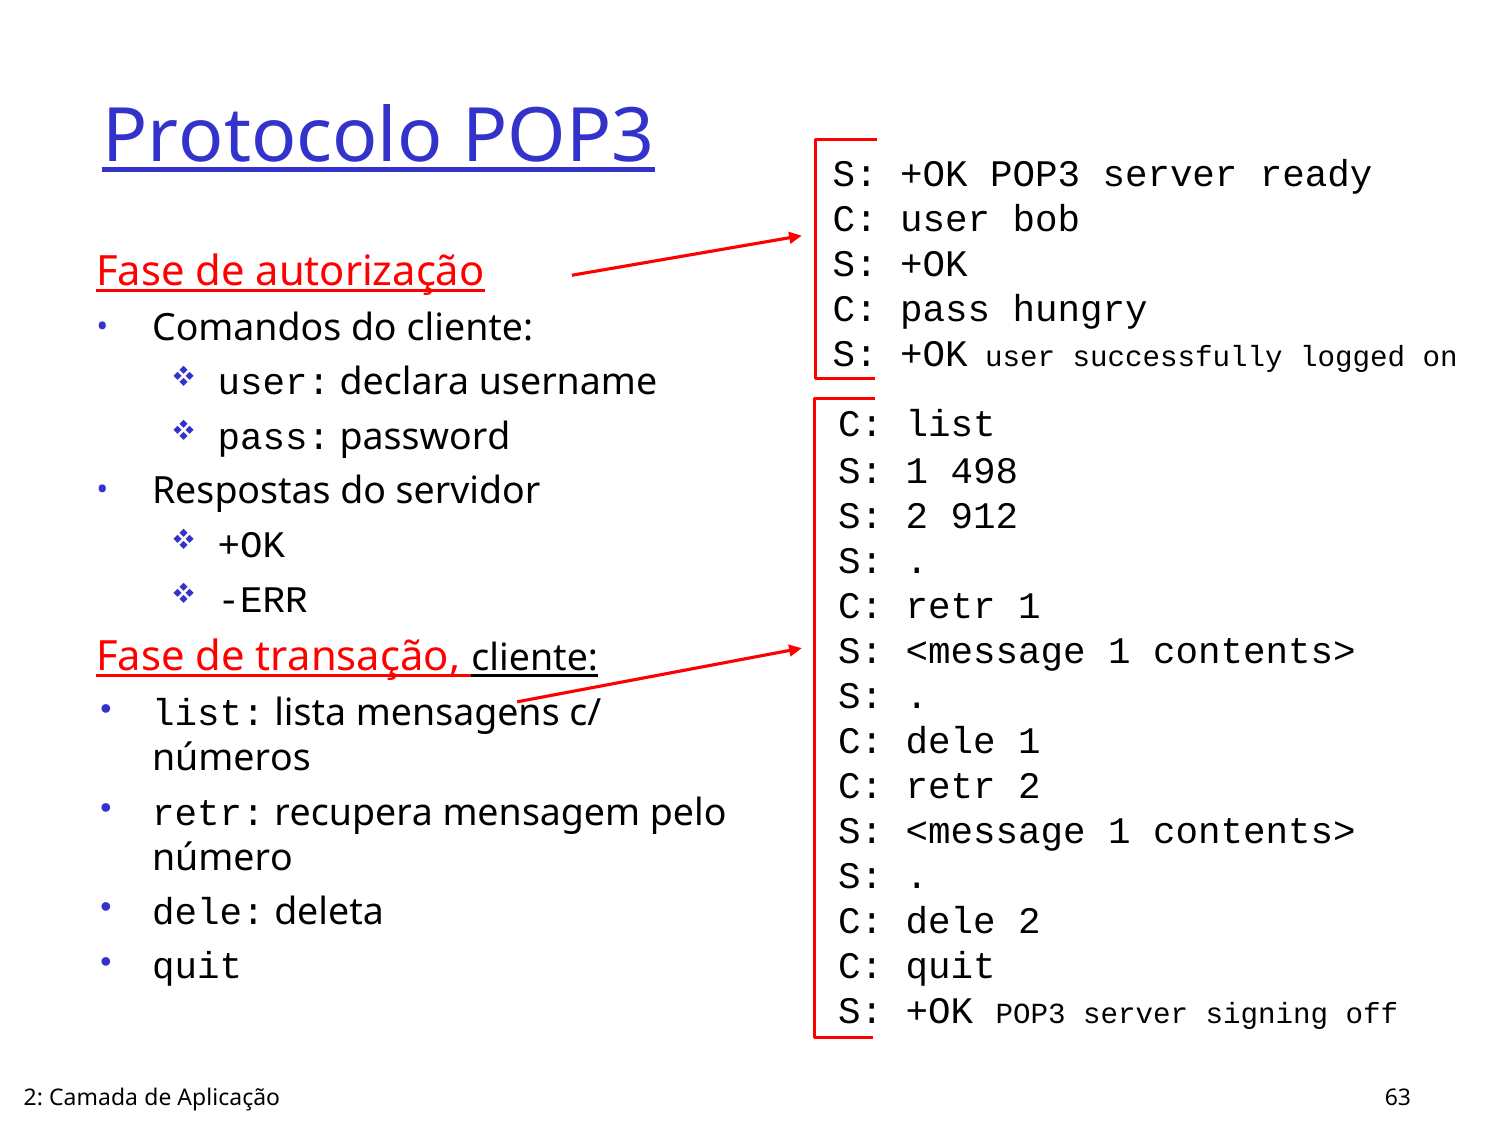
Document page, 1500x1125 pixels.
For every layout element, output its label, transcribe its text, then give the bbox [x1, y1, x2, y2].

title Protocolo POP3 [87, 37, 1363, 225]
text_box S: +OK POP3 server ready C: user bob S: +OK C: pass hungry S: +OK user successfully logged on [817, 96, 1473, 383]
text_box C: list S: 1 498 S: 2 912 S: . C: retr 1 S: <message 1 contents> S: . C: dele 1 C: retr 2 S: <message 1 contents> S: . C: dele 2 C: quit S: +OK POP3 server signing off [710, 378, 1414, 1040]
list Fase de autorização Comandos do cliente: user: declara username pass: password Respostas do servidor +OK -ERR Fase de transação, cliente: list: lista mensagens c/ números retr: recupera mensagem pelo número dele: deleta quit [81, 235, 780, 999]
